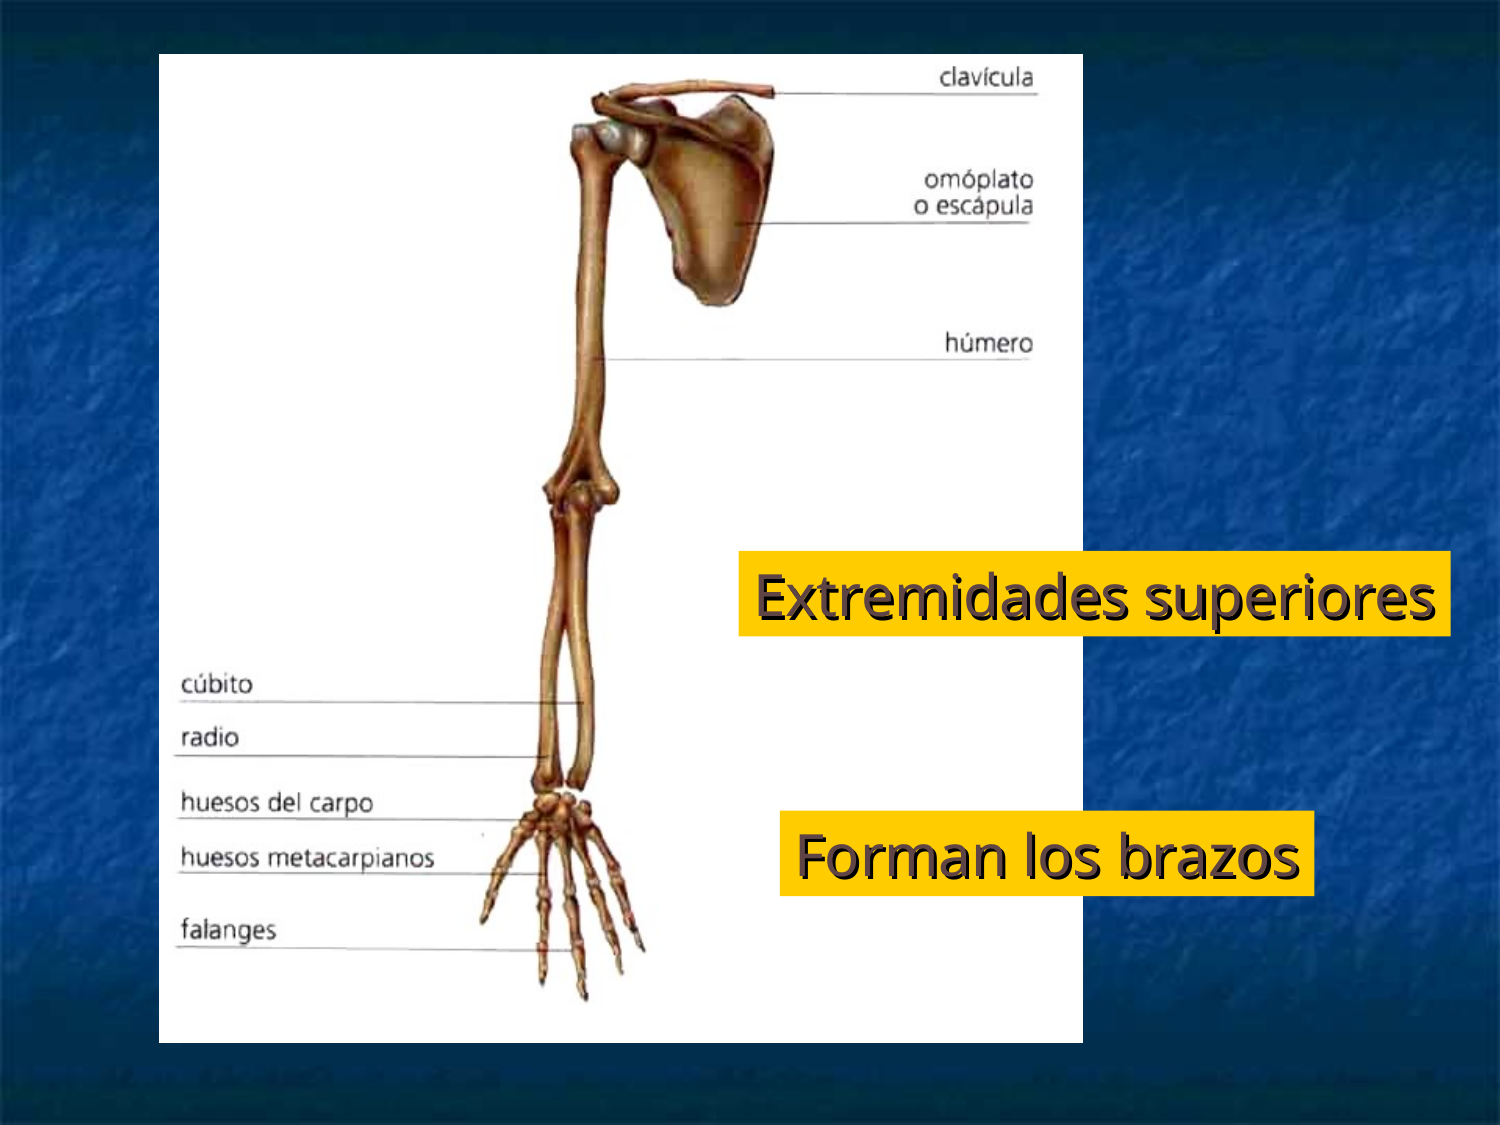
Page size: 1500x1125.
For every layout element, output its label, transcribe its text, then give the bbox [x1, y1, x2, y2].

text_box Extremidades superiores [738, 550, 1451, 637]
picture [0, 0, 1500, 1125]
text_box Forman los brazos [779, 810, 1315, 897]
